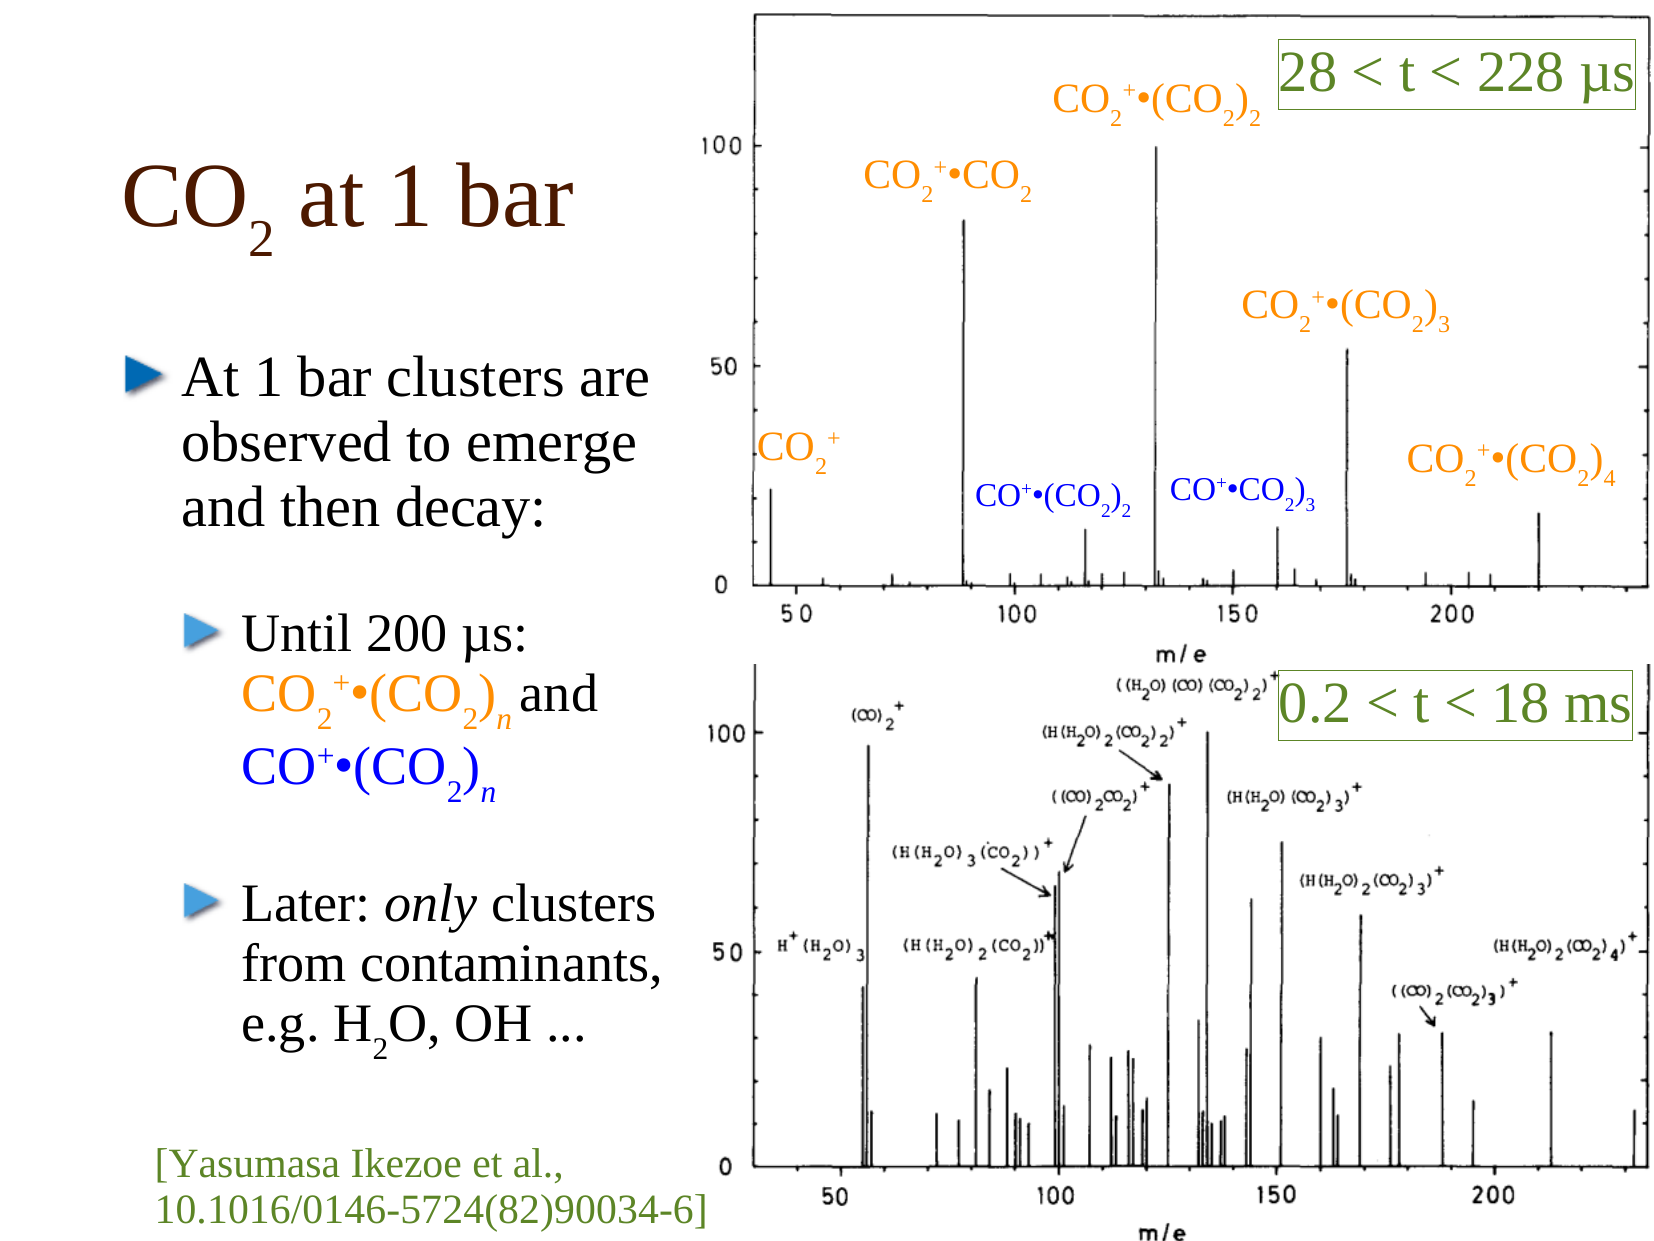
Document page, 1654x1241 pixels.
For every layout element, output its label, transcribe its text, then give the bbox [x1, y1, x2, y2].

text_box CO2+(CO2)3 [1241, 281, 1458, 341]
text_box CO2+ [756, 423, 856, 483]
text_box CO2+(CO2)4 [1406, 435, 1623, 495]
picture [702, 13, 1651, 1241]
text_box CO+(CO2)2 [975, 476, 1147, 525]
text_box CO2+(CO2)2 [1052, 75, 1269, 135]
text_box 0.2 < t < 18 ms [1278, 670, 1633, 741]
text_box CO2+CO2 [863, 151, 1080, 212]
text_box CO+CO2)3 [1169, 470, 1339, 519]
text_box 28 < t < 228 µs [1278, 39, 1632, 110]
list At 1 bar clusters are observed to emerge and then decay: Until 200 µs: CO2+(CO2)n and CO+(CO2)n Later: only clusters from contaminants, e.g. H2O, OH ... [121, 344, 708, 1125]
text_box [Yasumasa Ikezoe et al., 10.1016/0146-5724(82)90034-6] [154, 1140, 709, 1241]
title CO2 at 1 bar [121, 102, 702, 311]
